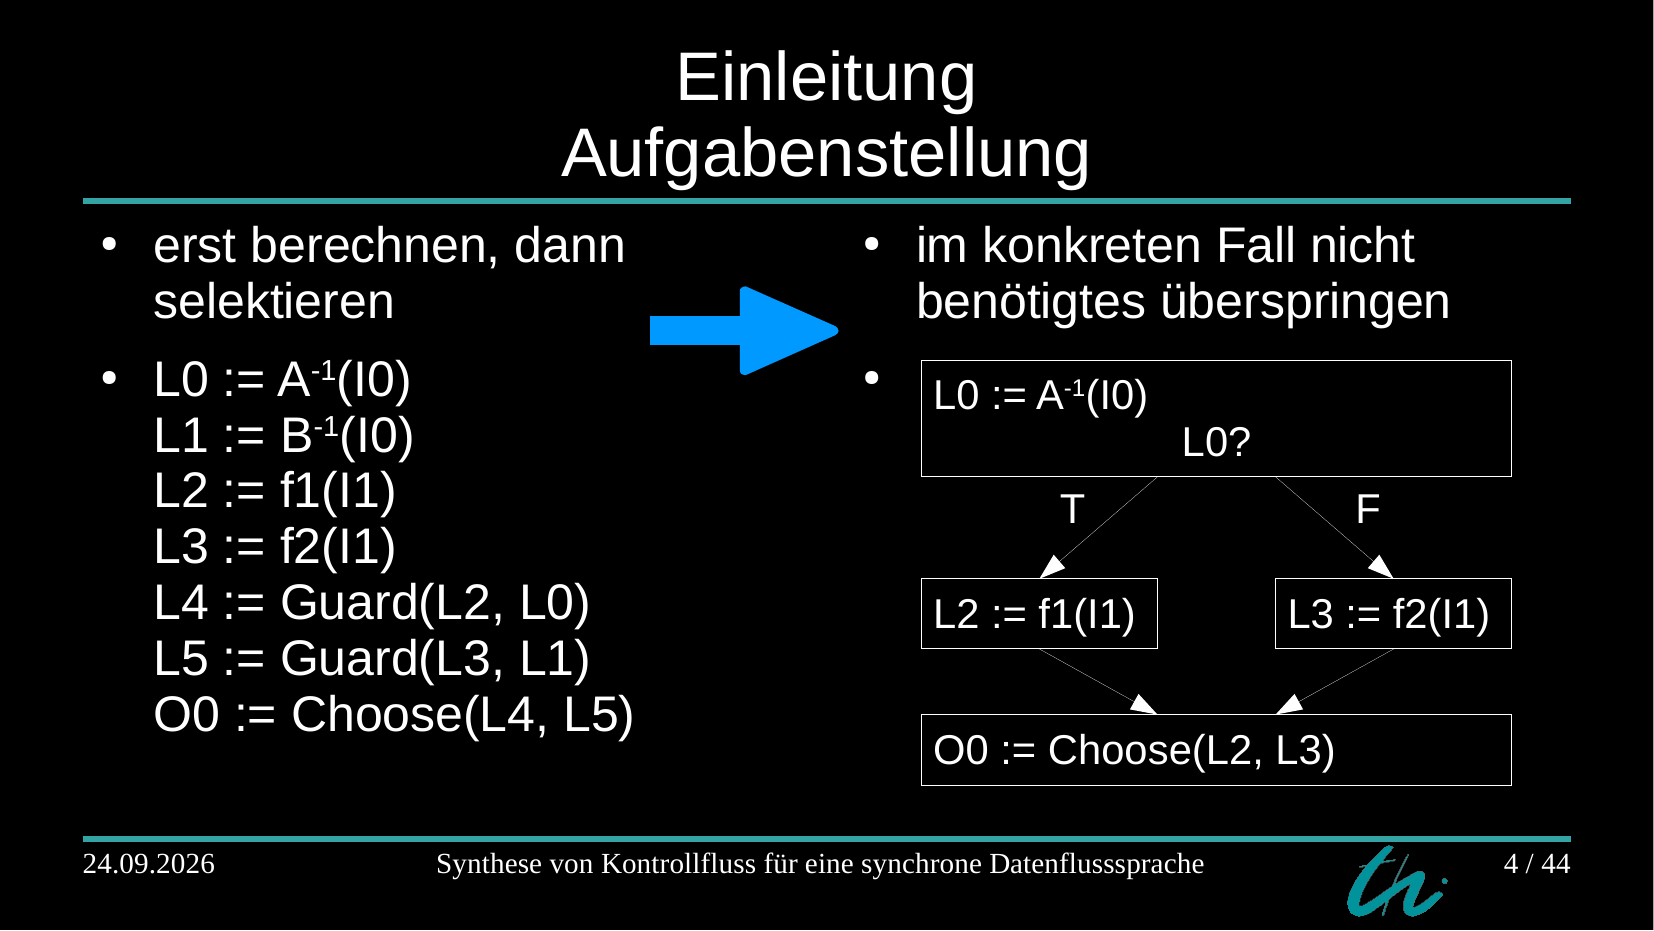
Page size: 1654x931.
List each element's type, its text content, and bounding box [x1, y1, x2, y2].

text_box O0 := Choose(L2, L3) [921, 714, 1512, 786]
list im konkreten Fall nicht benötigtes überspringen [845, 217, 1572, 815]
picture [1347, 845, 1448, 917]
list erst berechnen, dann selektieren L0 := A-1(I0) L1 := B-1(I0) L2 := f1(I1) L3 := f2(I1) L4 := Guard(L2, L0) L5 := Guard(L3, L1) O0 := Choose(L4, L5) [82, 217, 809, 815]
text_box L2 := f1(I1) [921, 578, 1158, 649]
text_box T [1045, 478, 1101, 540]
text_box L0 := A-1(I0) L0? [921, 360, 1512, 477]
text_box F [1340, 478, 1396, 540]
title Einleitung Aufgabenstellung [82, 37, 1571, 193]
text_box L3 := f2(I1) [1275, 578, 1512, 649]
